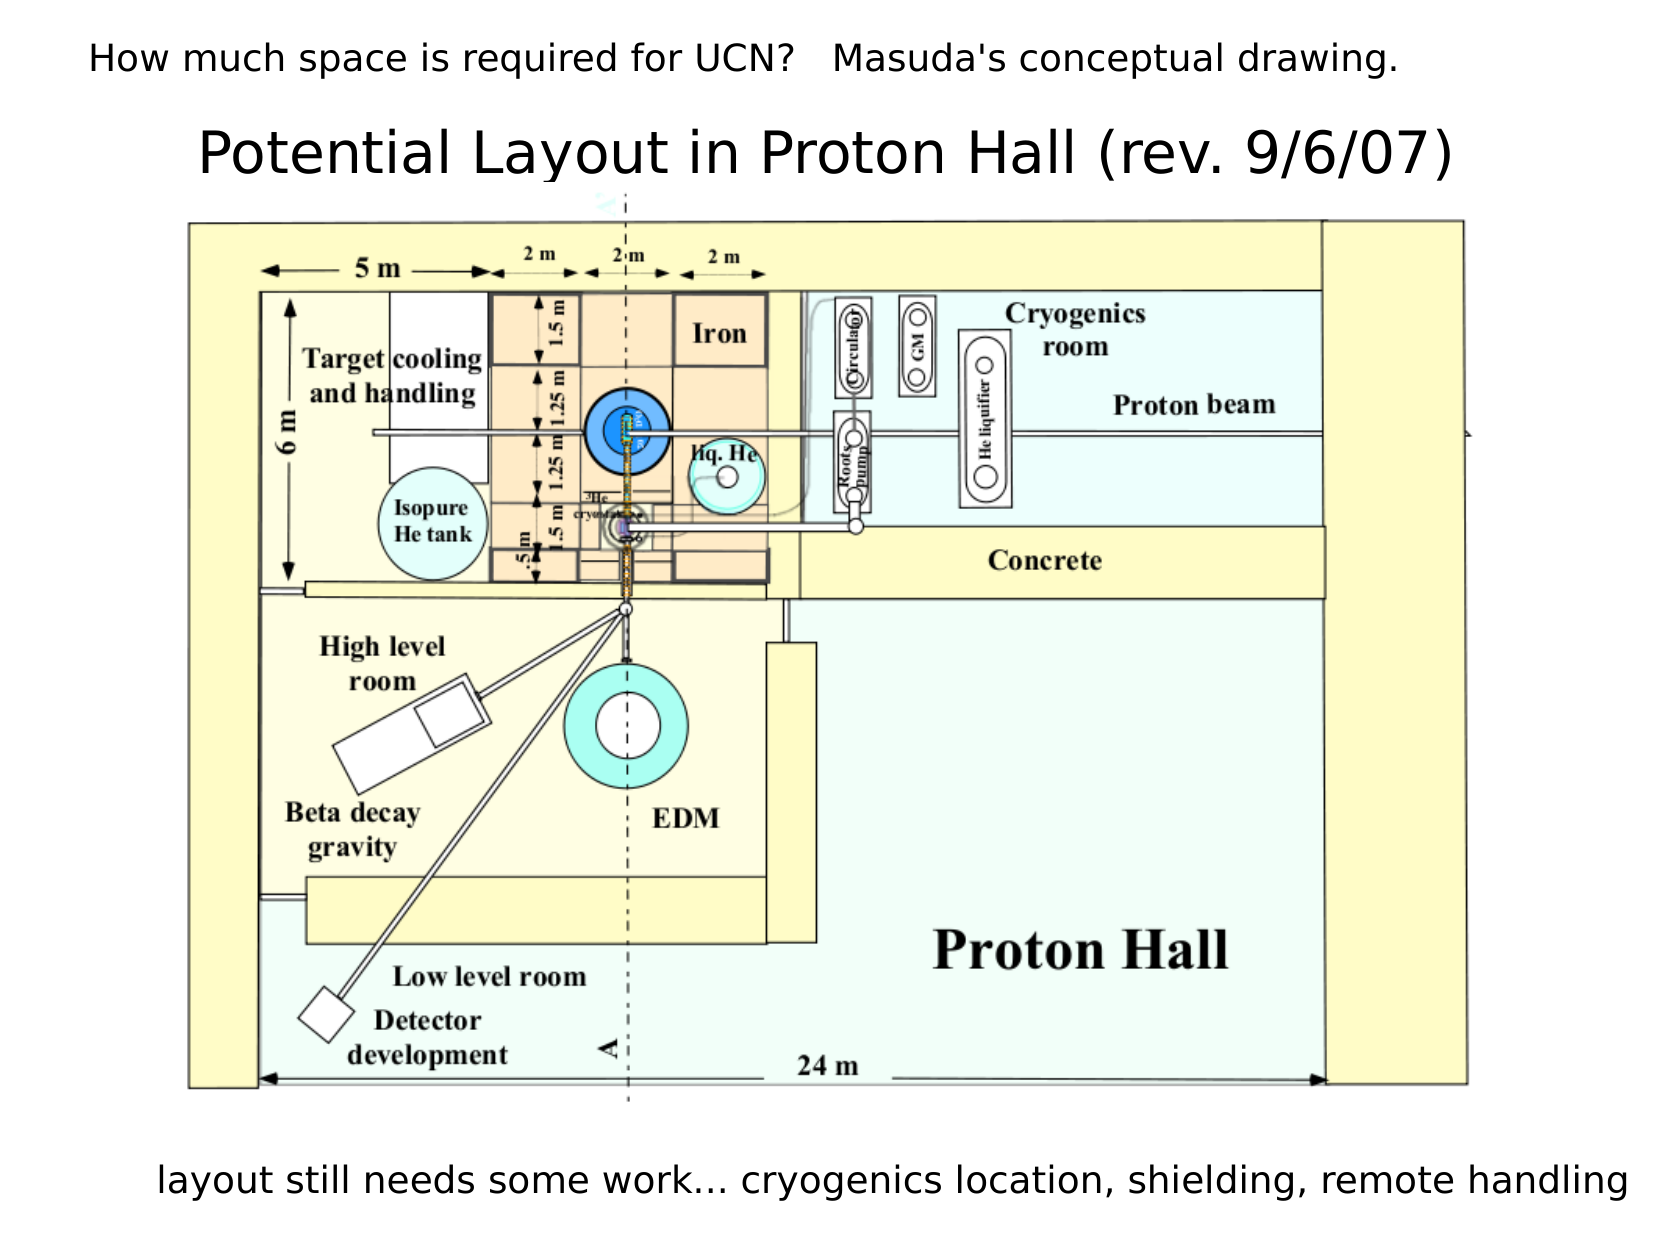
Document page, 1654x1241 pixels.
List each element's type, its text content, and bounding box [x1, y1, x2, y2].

picture [147, 182, 1488, 1141]
text_box How much space is required for UCN? Masuda's conceptual drawing. [73, 29, 1390, 88]
title Potential Layout in Proton Hall (rev. 9/6/07) [82, 56, 1571, 250]
text_box layout still needs some work... cryogenics location, shielding, remote handling [141, 1151, 1616, 1210]
